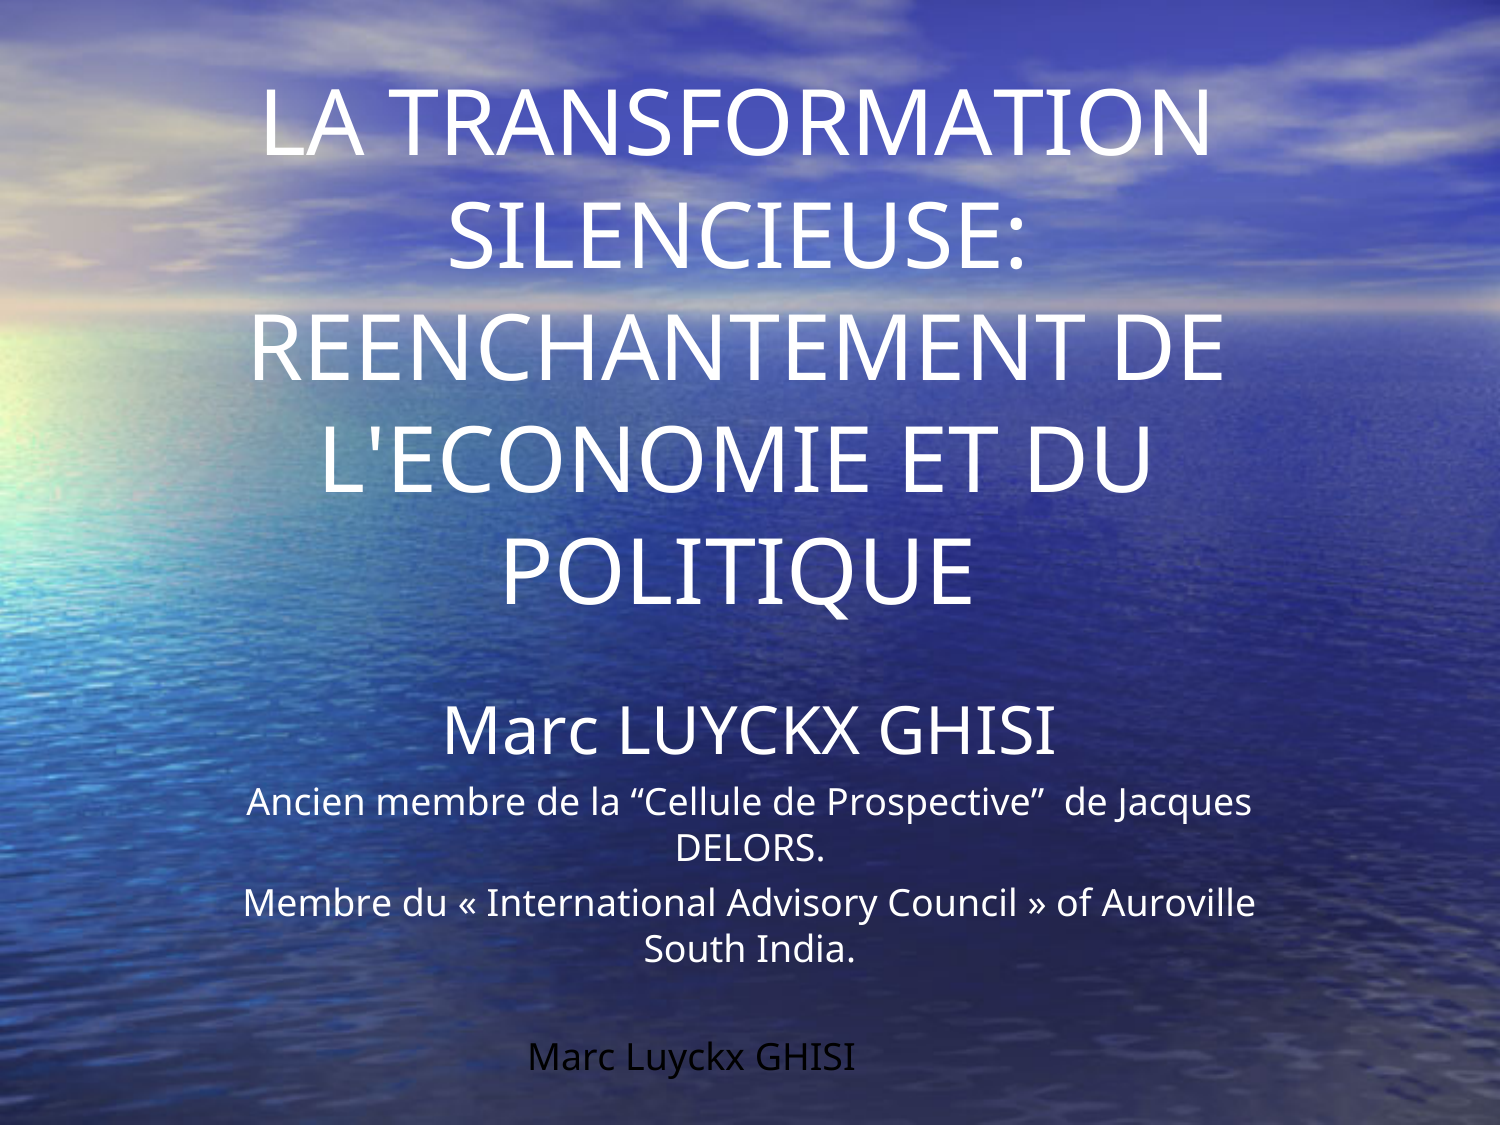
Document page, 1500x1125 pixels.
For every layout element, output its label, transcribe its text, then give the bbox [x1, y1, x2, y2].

text_box Marc Luyckx GHISI [512, 1024, 988, 1103]
text_box Marc LUYCKX GHISI Ancien membre de la “Cellule de Prospective” de Jacques DELORS. Membre du « International Advisory Council » of Auroville South India. [225, 424, 1276, 934]
picture [0, 0, 1500, 1125]
text_box LA TRANSFORMATION SILENCIEUSE: REENCHANTEMENT DE L'ECONOMIE ET DU POLITIQUE [100, 54, 1376, 290]
